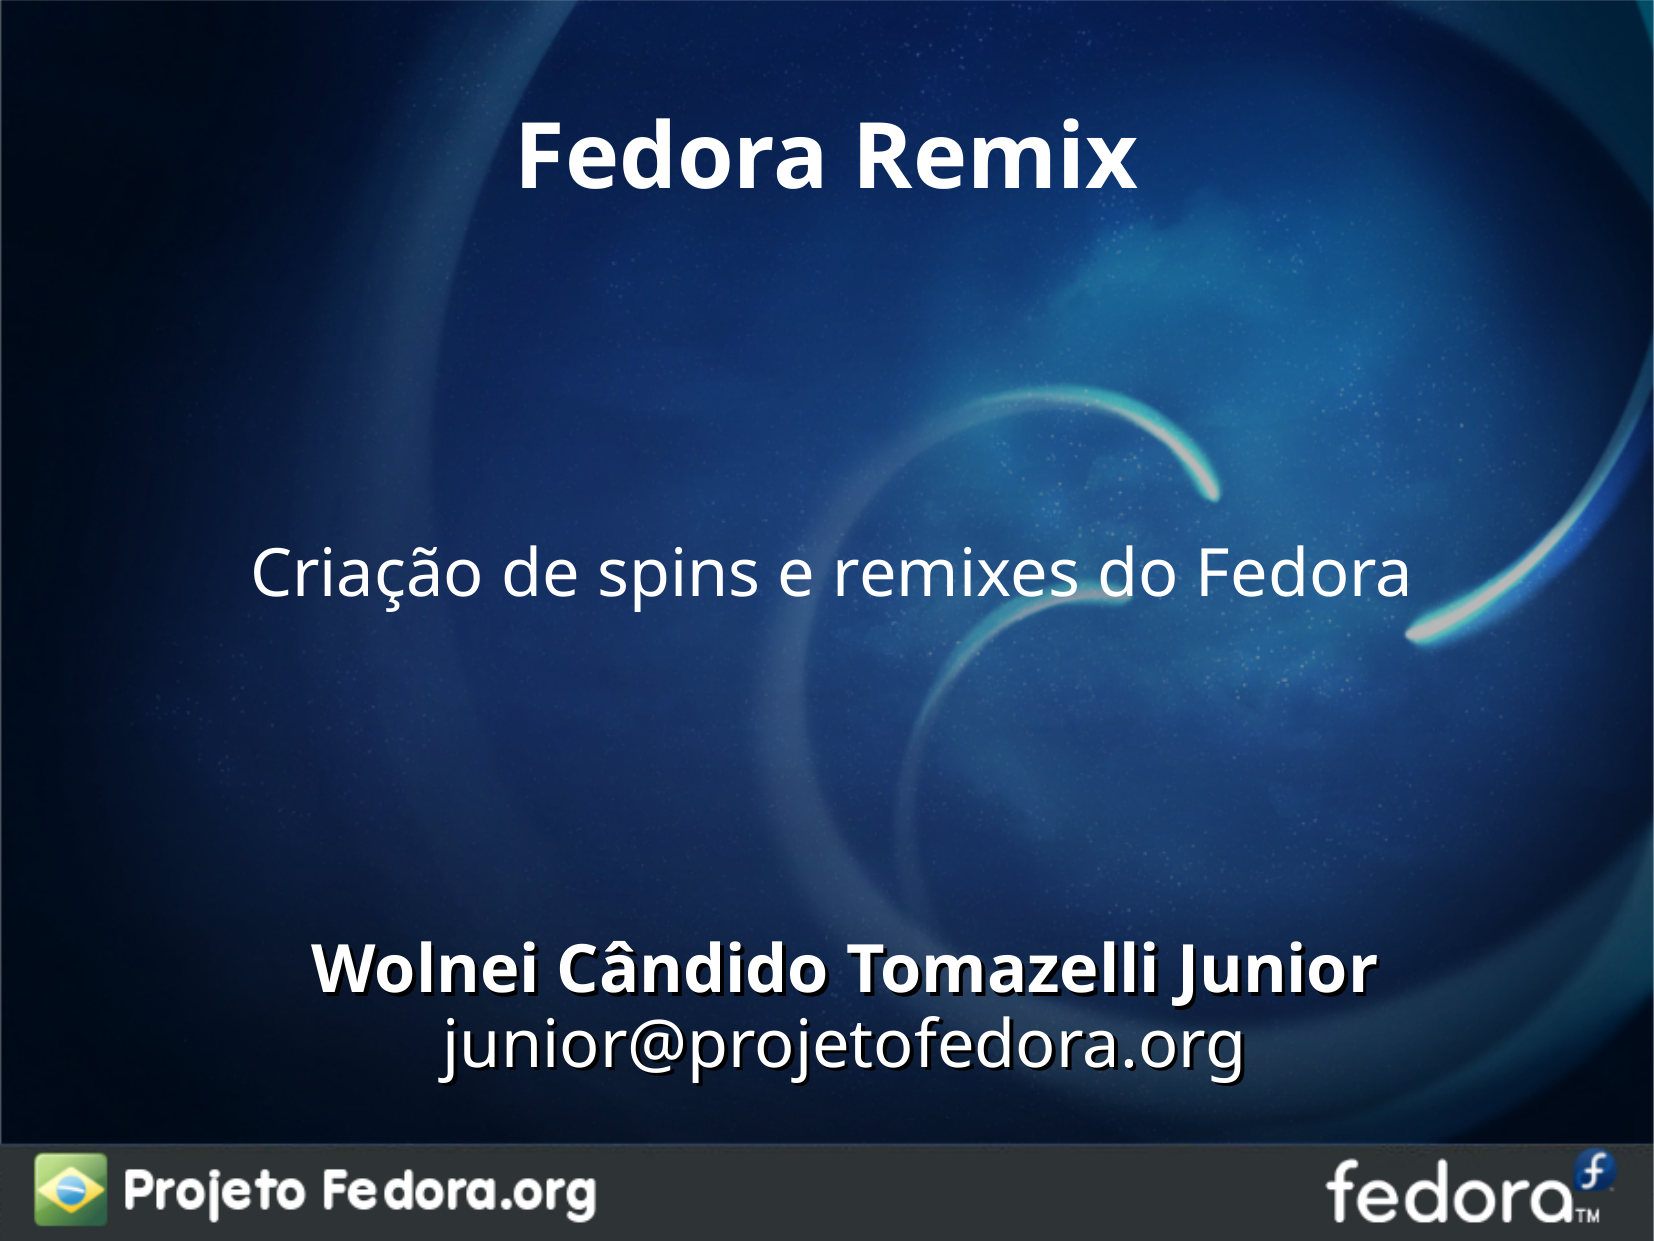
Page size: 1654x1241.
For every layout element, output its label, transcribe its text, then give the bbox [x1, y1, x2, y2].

title Fedora Remix [82, 49, 1571, 257]
text_box Wolnei Cândido Tomazelli Junior junior@projetofedora.org [296, 921, 1364, 1091]
subtitle Criação de spins e remixes do Fedora [88, 161, 1577, 979]
picture [0, 0, 1654, 1241]
